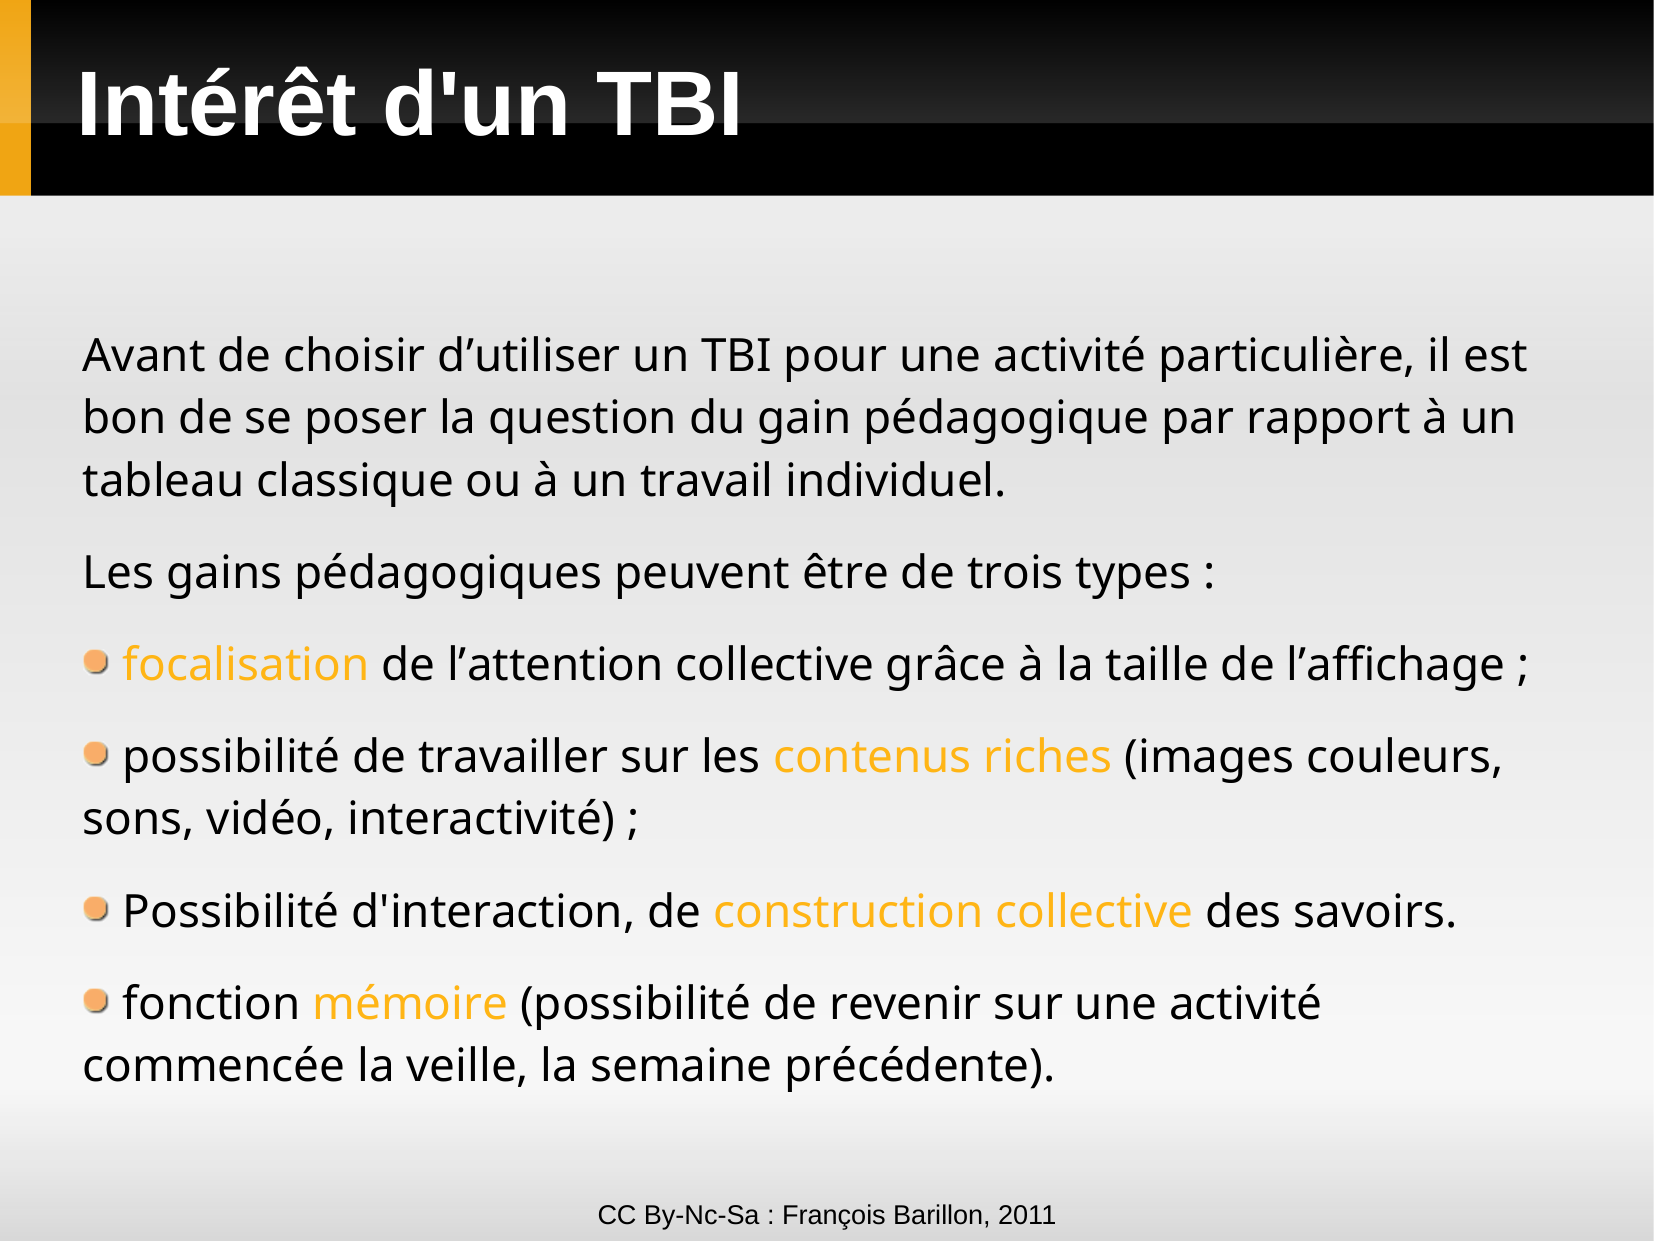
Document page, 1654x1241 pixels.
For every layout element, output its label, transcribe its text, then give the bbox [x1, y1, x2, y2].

title Intérêt d'un TBI [76, 7, 1565, 200]
picture [0, 0, 1654, 1241]
subtitle Avant de choisir d’utiliser un TBI pour une activité particulière, il est bon de se poser la question du gain pédagogique par rapport à un tableau classique ou à un travail individuel. Les gains pédagogiques peuvent être de trois types : focalisation de l’attention collective grâce à la taille de l’affichage ; possibilité de travailler sur les contenus riches (images couleurs, sons, vidéo, interactivité) ; Possibilité d'interaction, de construction collective des savoirs. fonction mémoire (possibilité de revenir sur une activité commencée la veille, la semaine précédente). [82, 215, 1571, 1202]
